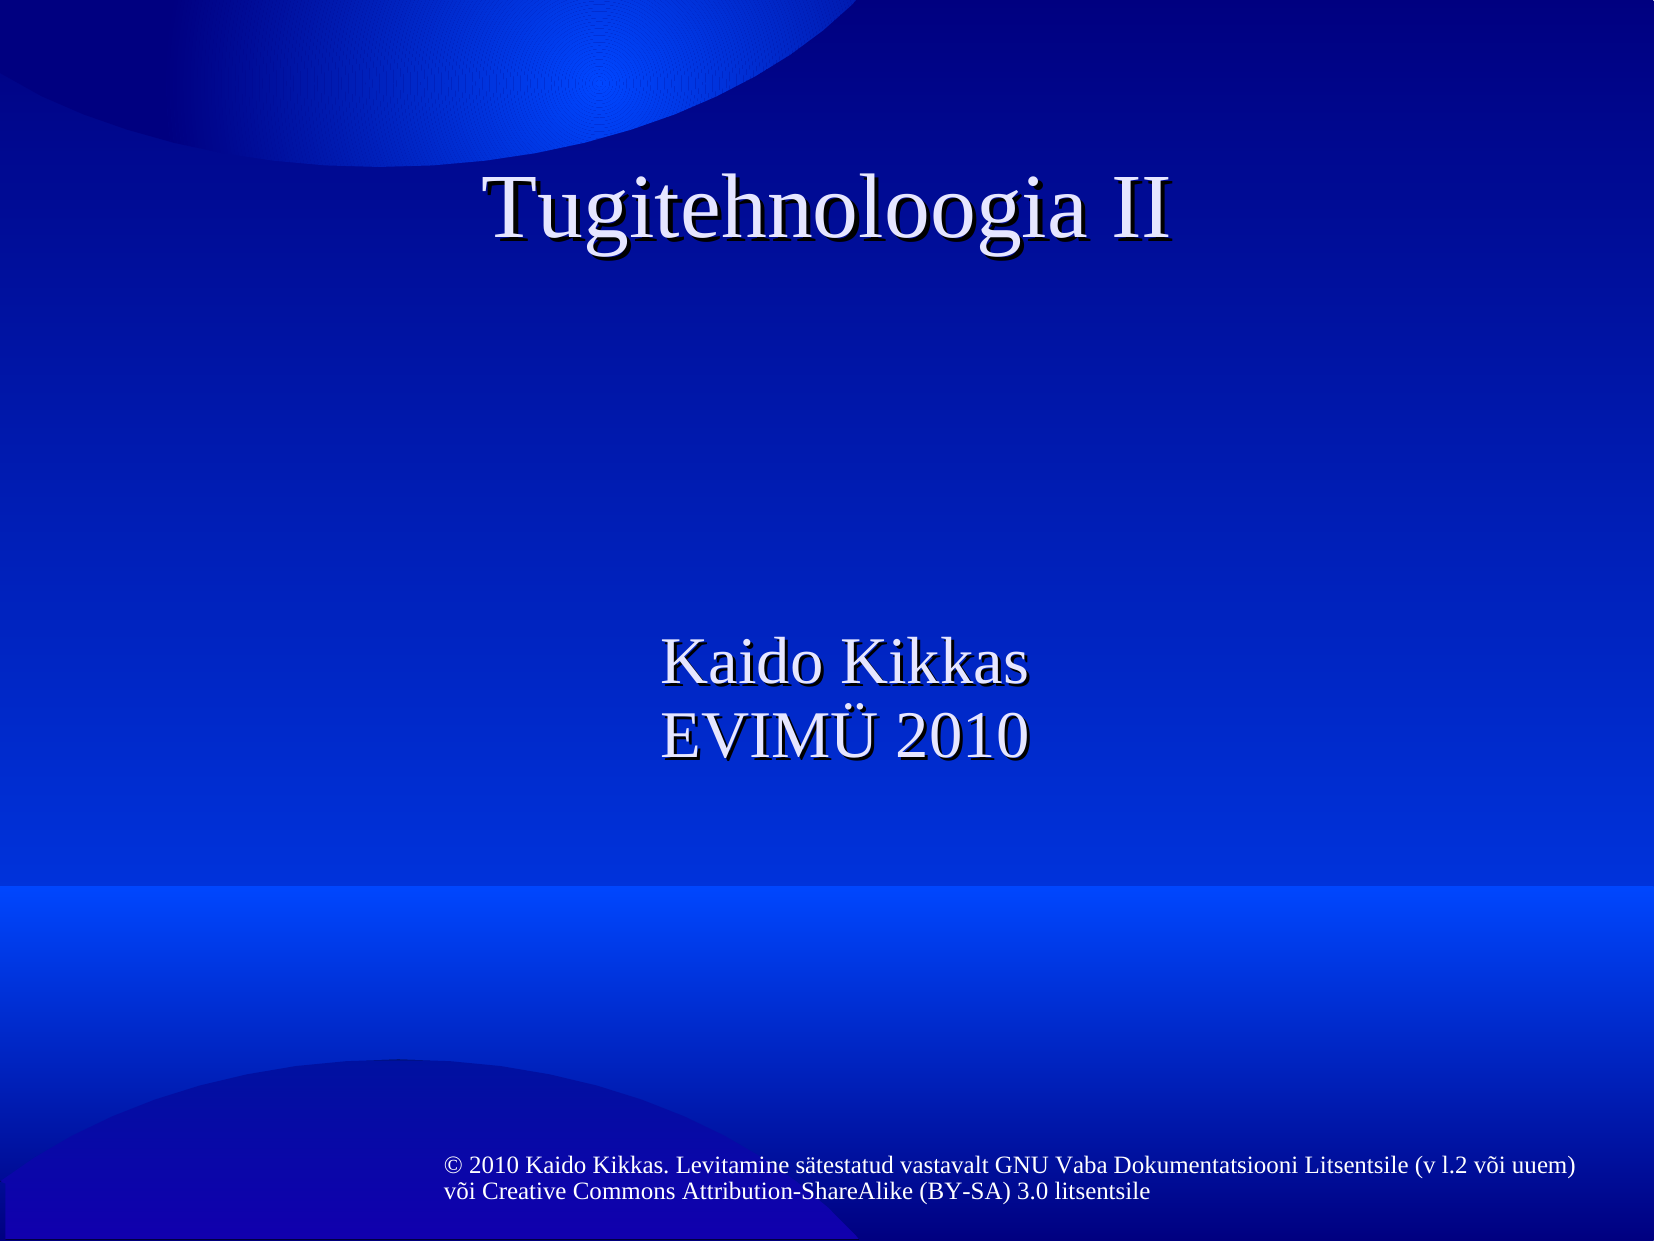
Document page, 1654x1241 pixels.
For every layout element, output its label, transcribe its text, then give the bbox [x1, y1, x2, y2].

text_box © 2010 Kaido Kikkas. Levitamine sätestatud vastavalt GNU Vaba Dokumentatsiooni Litsentsile (v l.2 või uuem) või Creative Commons Attribution-ShareAlike (BY-SA) 3.0 litsentsile‏ [443, 1153, 1595, 1182]
title Tugitehnoloogia II [121, 102, 1534, 311]
subtitle Kaido Kikkas EVIMÜ 2010 [121, 344, 1534, 1127]
